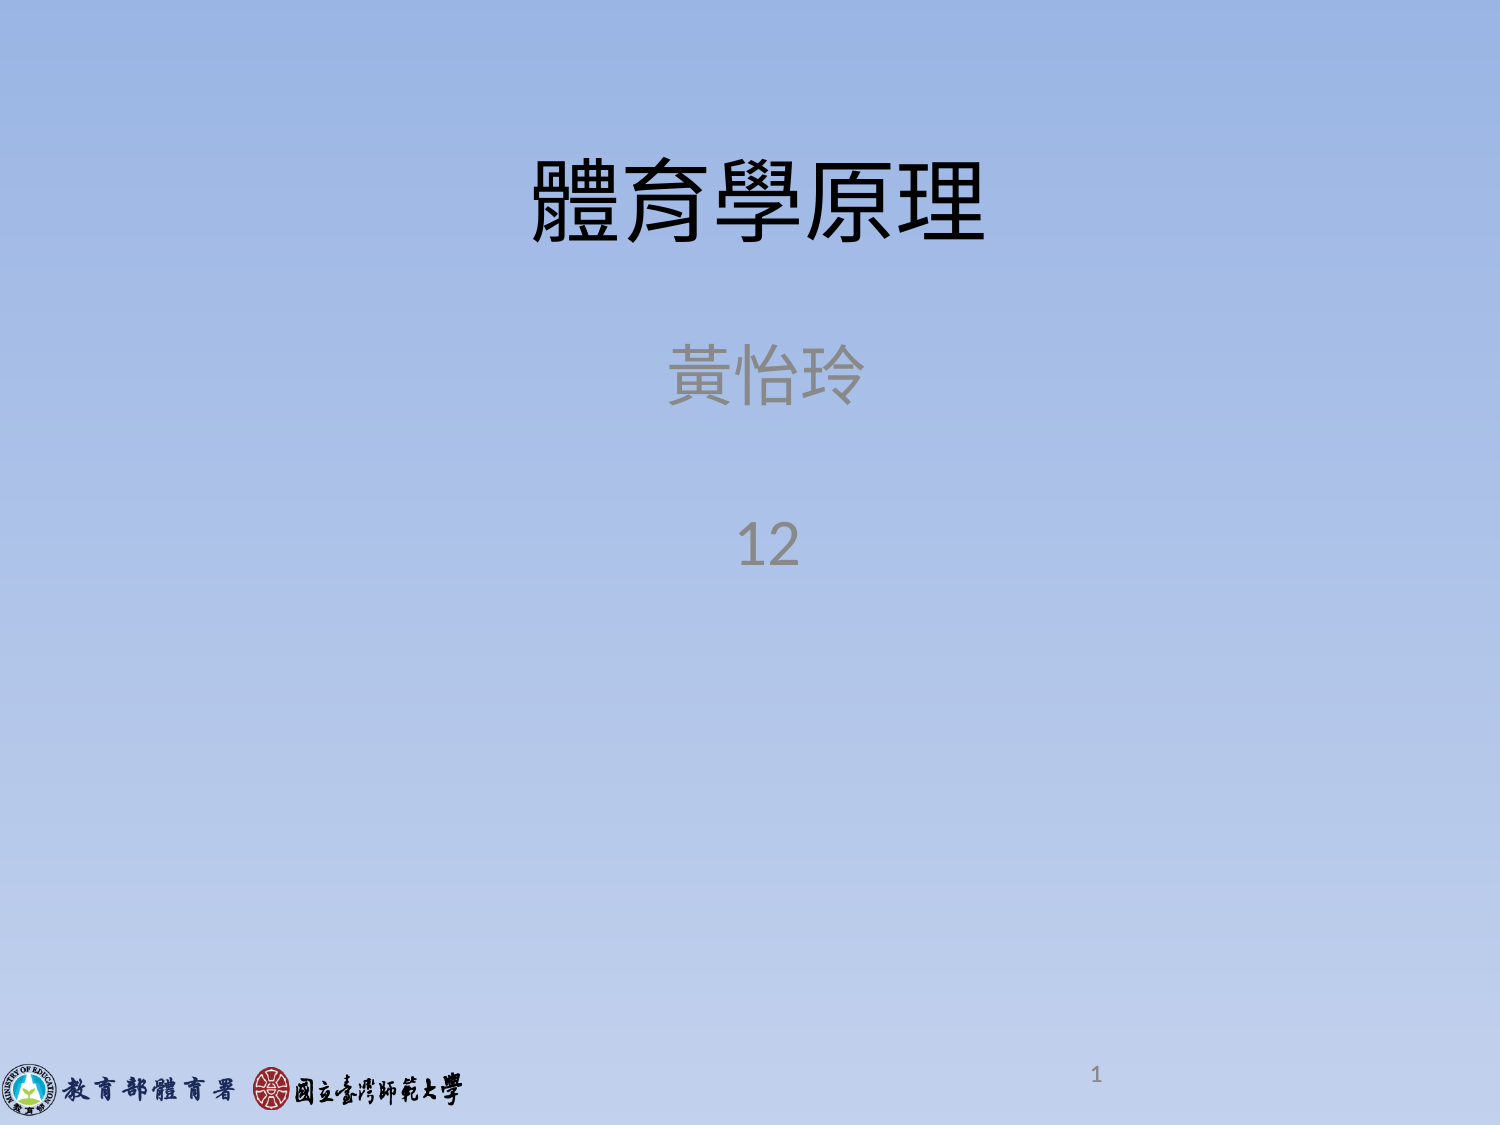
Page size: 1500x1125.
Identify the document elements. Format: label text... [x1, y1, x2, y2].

subtitle 黃怡玲 [242, 326, 1293, 433]
text_box 12 [242, 491, 1293, 598]
picture [253, 1067, 462, 1110]
picture [0, 1051, 243, 1125]
text_box [1074, 1042, 1426, 1103]
title 體育學原理 [121, 78, 1397, 320]
